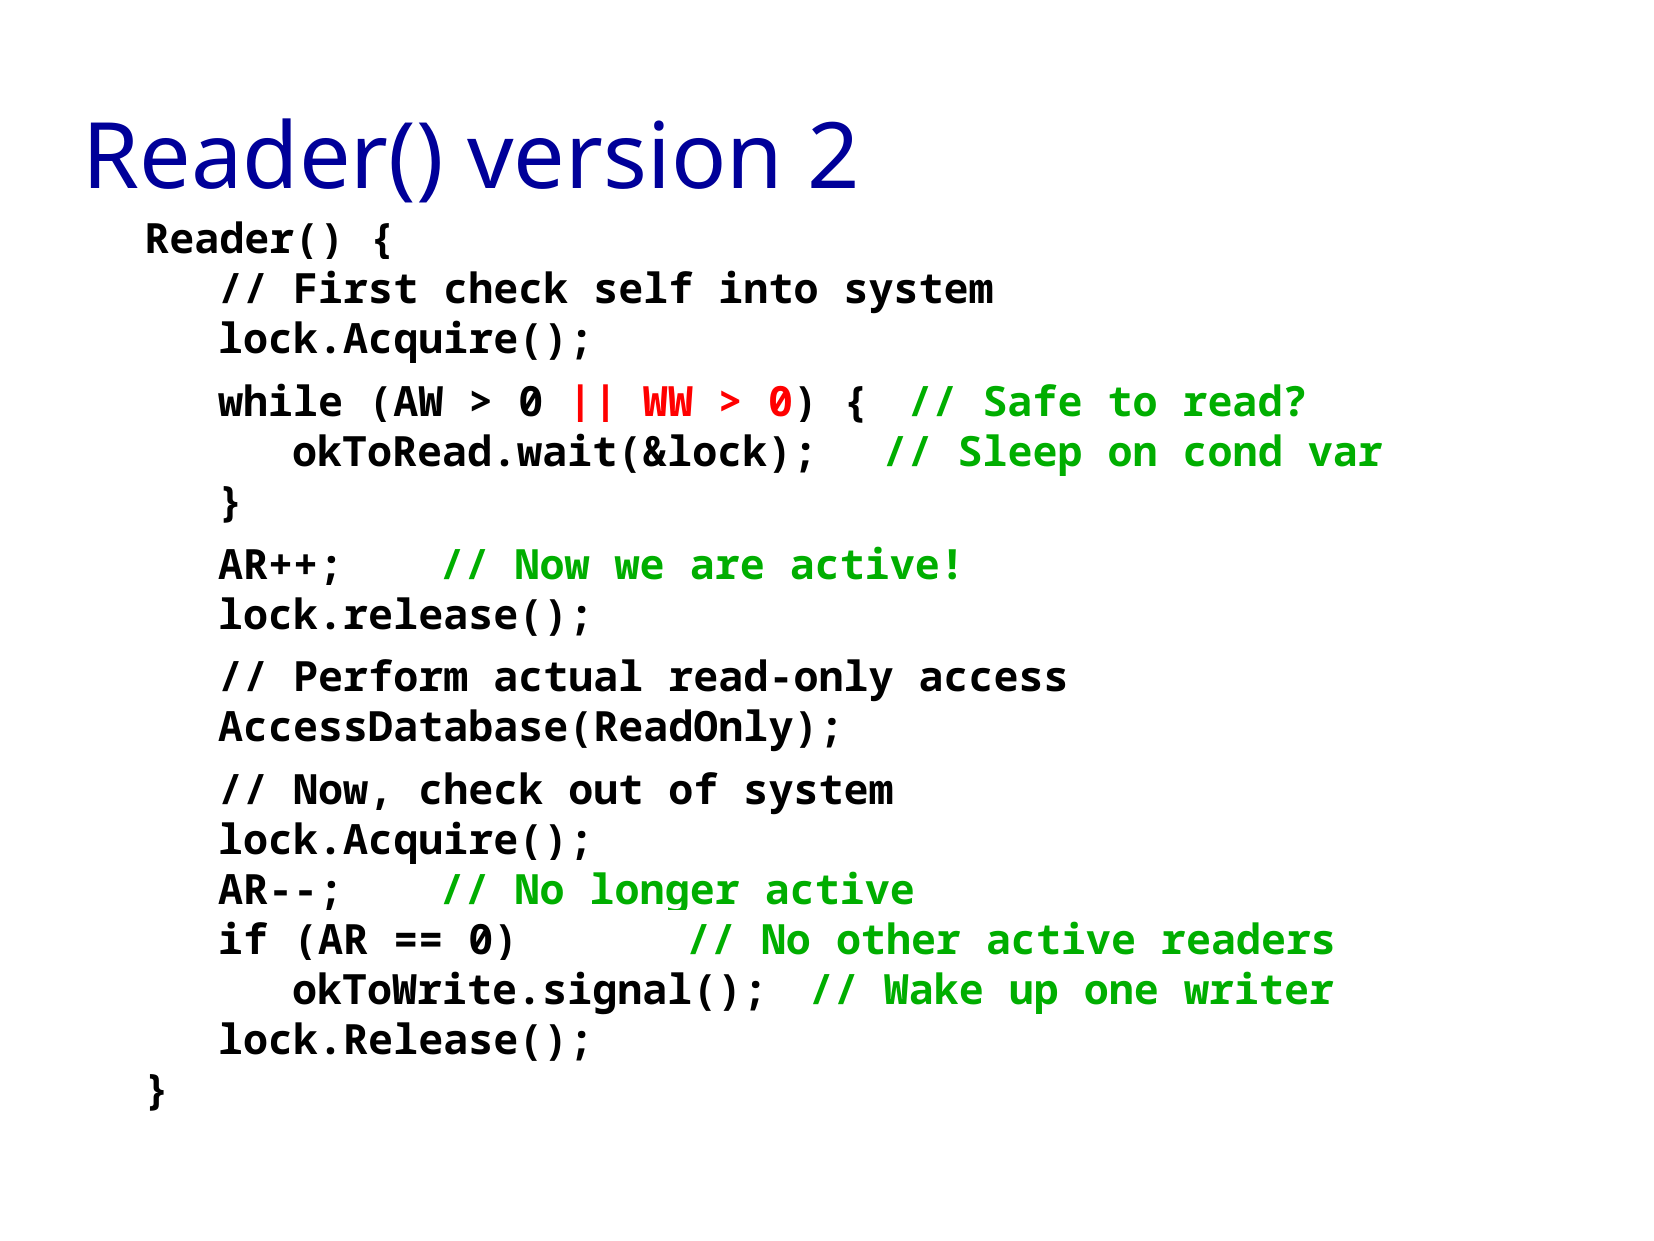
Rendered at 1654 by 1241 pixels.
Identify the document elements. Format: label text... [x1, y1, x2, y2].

list Reader() { // First check self into system lock.Acquire(); while (AW > 0 || WW > 0) { // Safe to read? okToRead.wait(&lock); // Sleep on cond var } AR++; // Now we are active! lock.release(); // Perform actual read-only access AccessDatabase(ReadOnly); // Now, check out of system lock.Acquire(); AR--; // No longer active if (AR == 0) // No other active readers okToWrite.signal(); // Wake up one writer lock.Release(); } [82, 205, 1458, 1156]
title Reader() version 2 [82, 49, 1571, 257]
